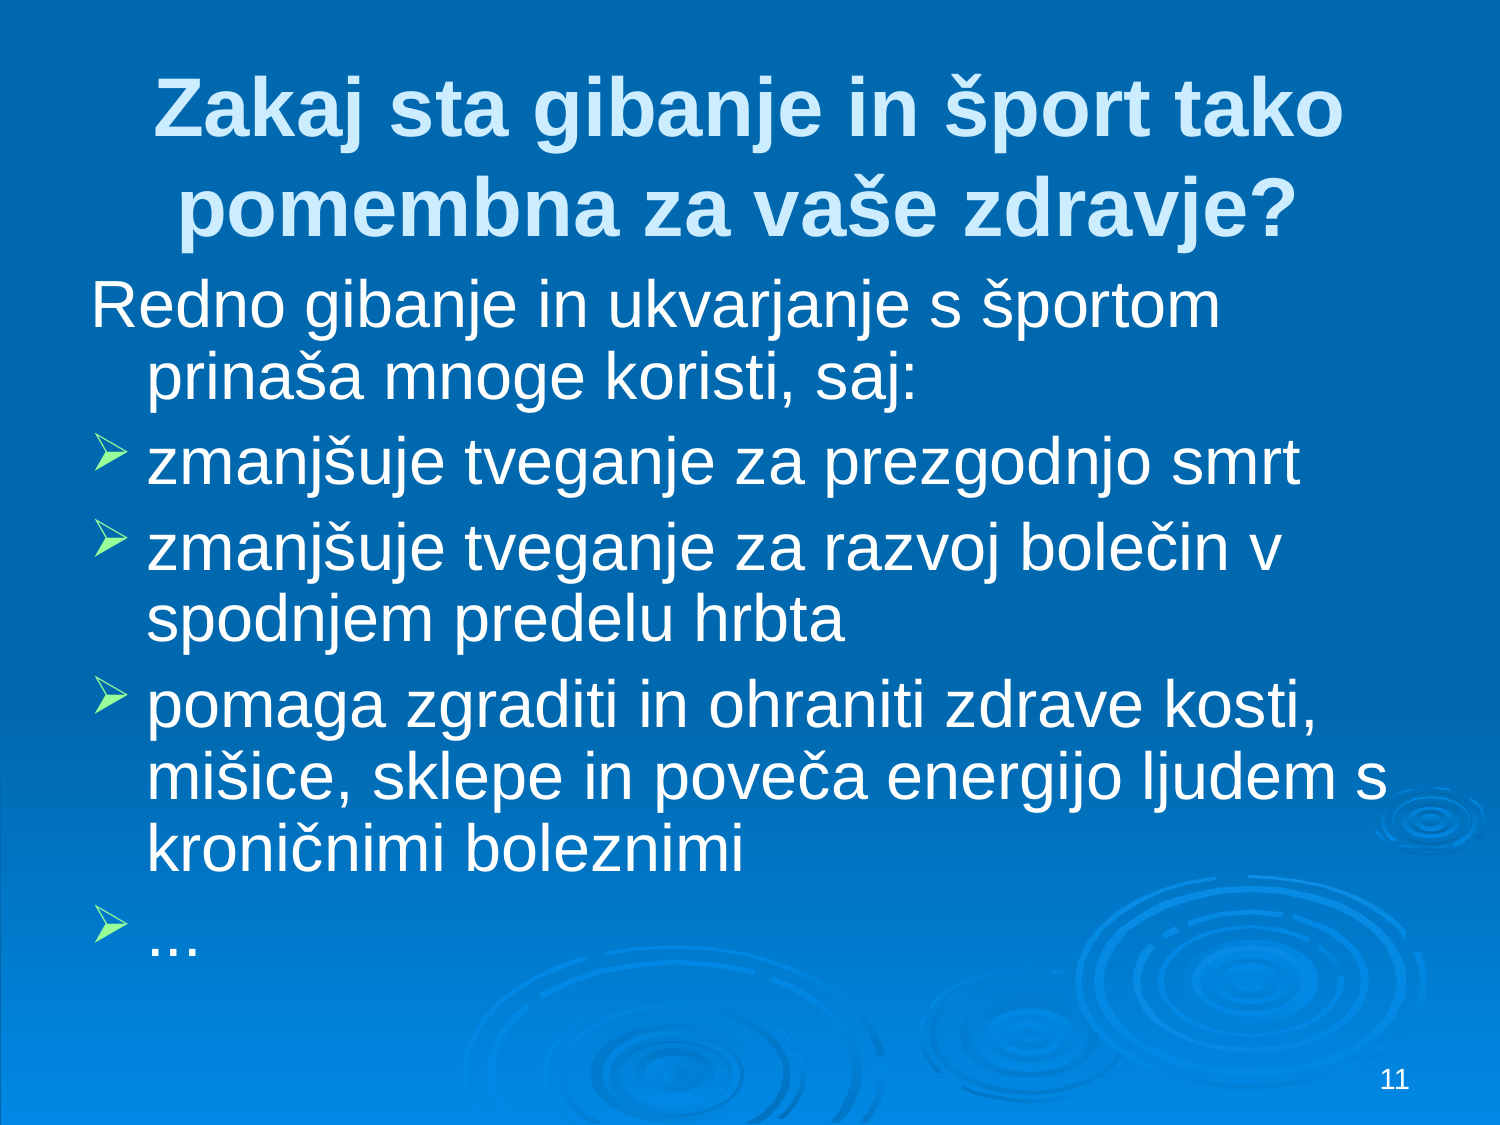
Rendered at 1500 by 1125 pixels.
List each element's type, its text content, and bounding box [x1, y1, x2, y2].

title Zakaj sta gibanje in šport tako pomembna za vaše zdravje? [75, 45, 1425, 233]
list Redno gibanje in ukvarjanje s športom prinaša mnoge koristi, saj: zmanjšuje tveganje za prezgodnjo smrt zmanjšuje tveganje za razvoj bolečin v spodnjem predelu hrbta pomaga zgraditi in ohraniti zdrave kosti, mišice, sklepe in poveča energijo ljudem s kroničnimi boleznimi ... [75, 262, 1425, 1005]
slide_number <number> [1074, 1024, 1425, 1103]
